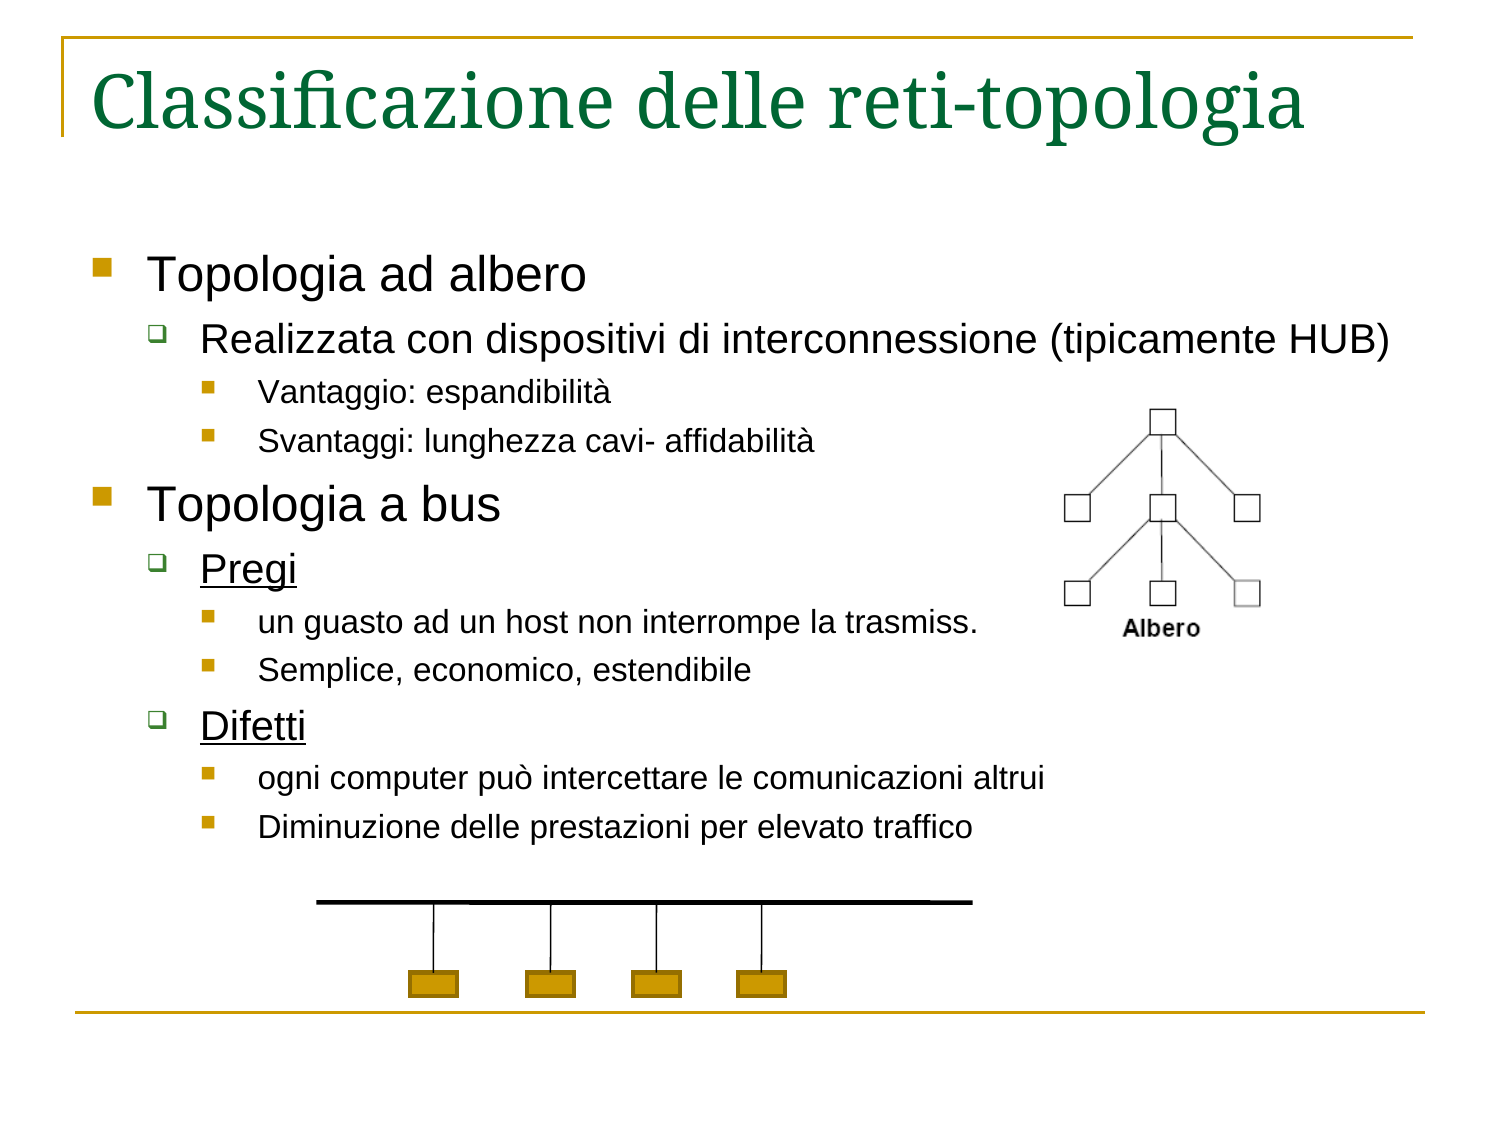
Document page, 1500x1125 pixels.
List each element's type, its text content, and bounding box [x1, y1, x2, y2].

list Topologia ad albero Realizzata con dispositivi di interconnessione (tipicamente HUB) Vantaggio: espandibilità Svantaggi: lunghezza cavi- affidabilità Topologia a bus Pregi un guasto ad un host non interrompe la trasmiss. Semplice, economico, estendibile Difetti ogni computer può intercettare le comunicazioni altrui Diminuzione delle prestazioni per elevato traffico [75, 234, 1426, 1006]
picture [1031, 363, 1290, 647]
text_box [632, 972, 680, 997]
title Classificazione delle reti-topologia [75, 45, 1426, 233]
text_box [738, 972, 786, 997]
text_box [527, 972, 575, 997]
text_box [410, 972, 458, 997]
